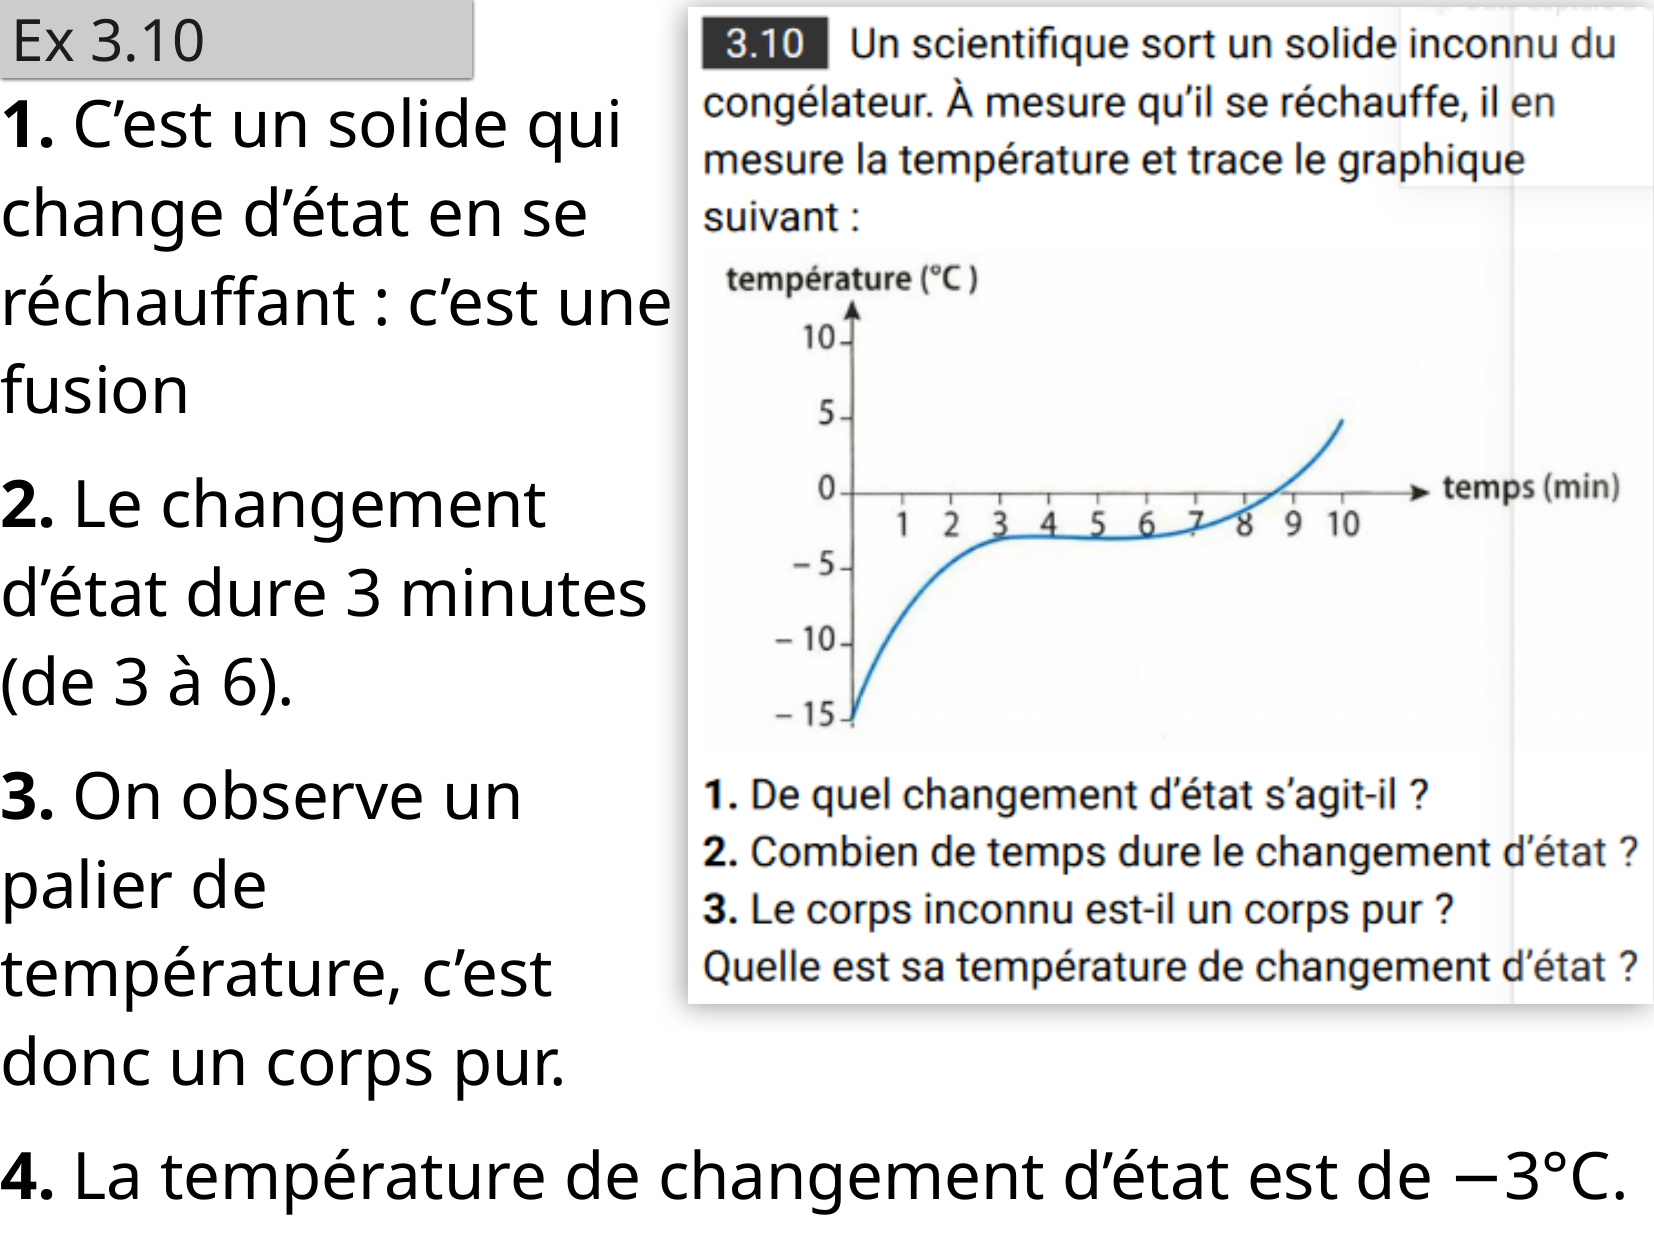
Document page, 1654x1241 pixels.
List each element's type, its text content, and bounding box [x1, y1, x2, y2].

list 1. C’est un solide qui change d’état en se réchauffant : c’est une fusion 2. Le changement d’état dure 3 minutes (de 3 à 6). 3. On observe un palier de température, c’est donc un corps pur. 4. La température de changement d’état est de −3°C. [0, 78, 1654, 1241]
picture [688, 7, 1654, 1004]
title Ex 3.10 [0, 0, 473, 78]
